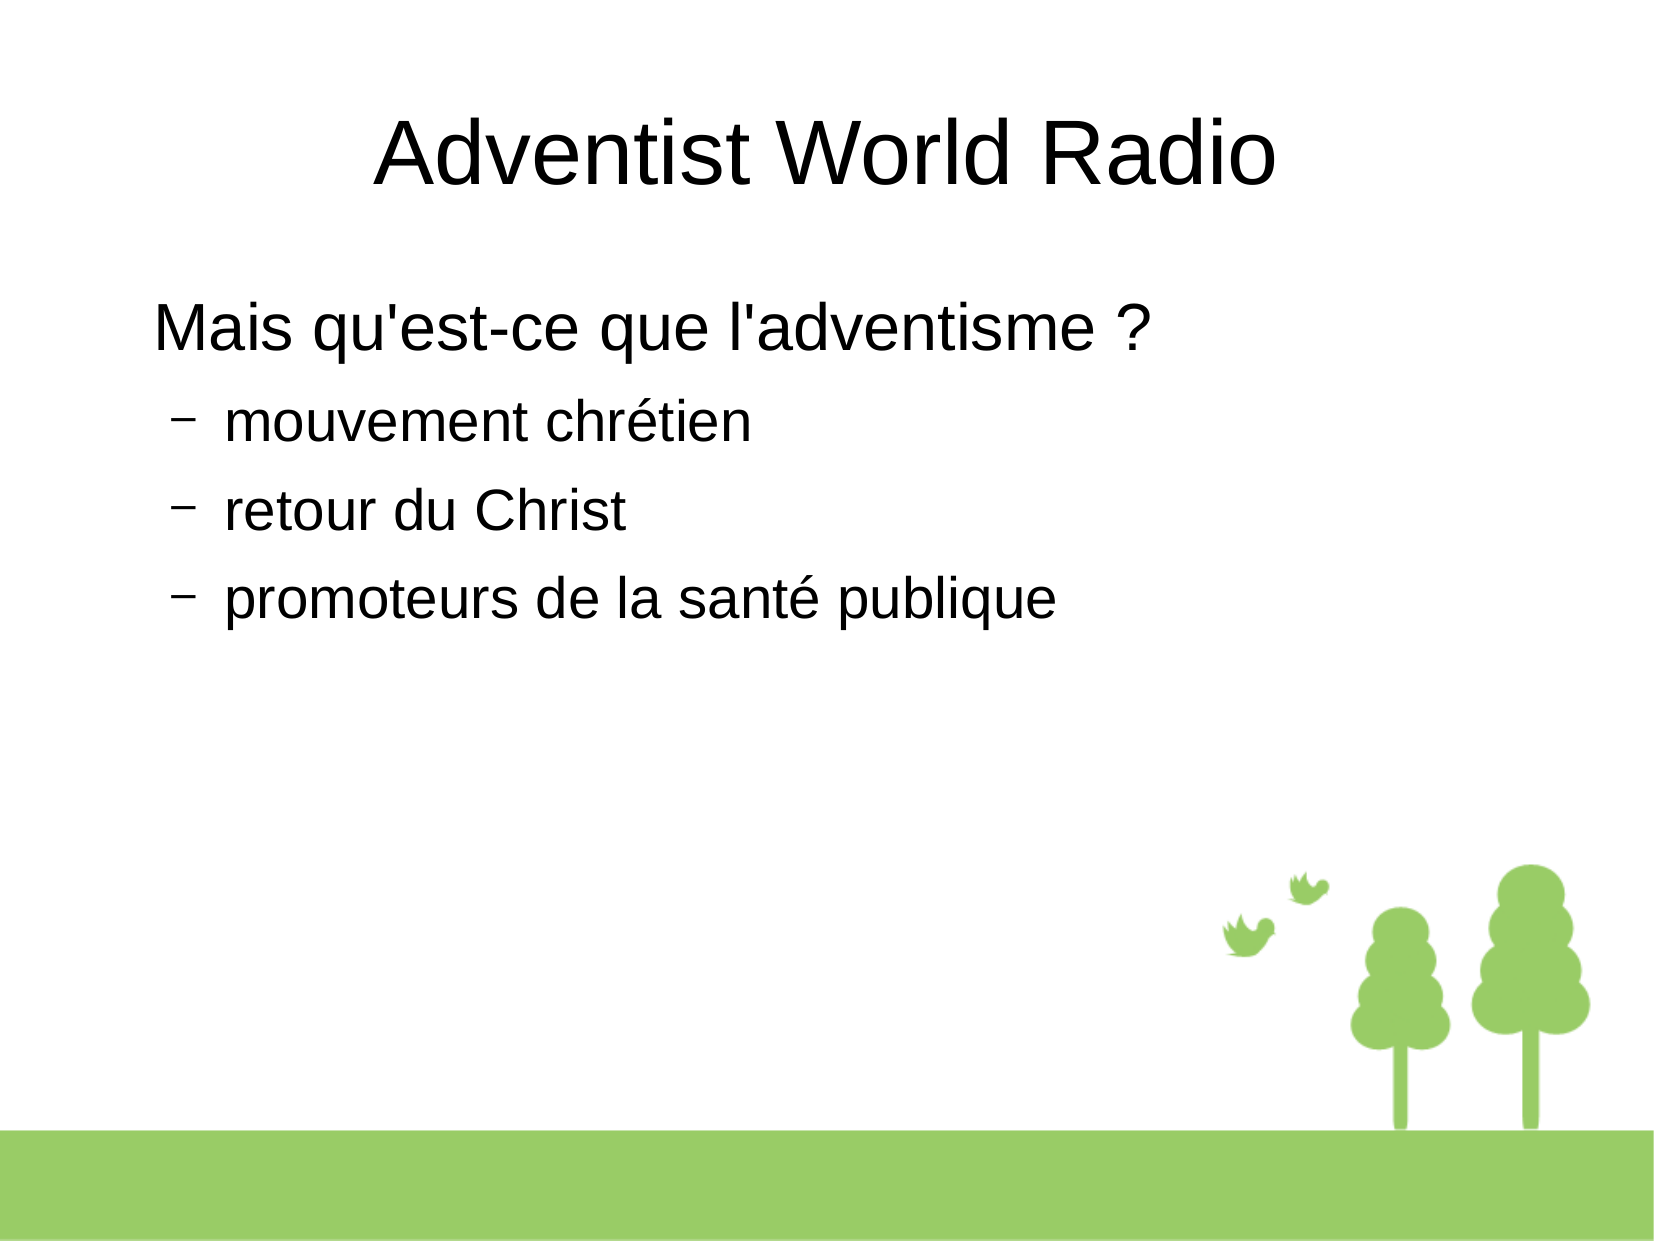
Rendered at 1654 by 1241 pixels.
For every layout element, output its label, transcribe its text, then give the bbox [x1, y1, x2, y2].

title Adventist World Radio [82, 49, 1571, 257]
picture [0, 0, 1654, 1241]
list Mais qu'est-ce que l'adventisme ? mouvement chrétien retour du Christ promoteurs de la santé publique [82, 290, 1571, 1010]
